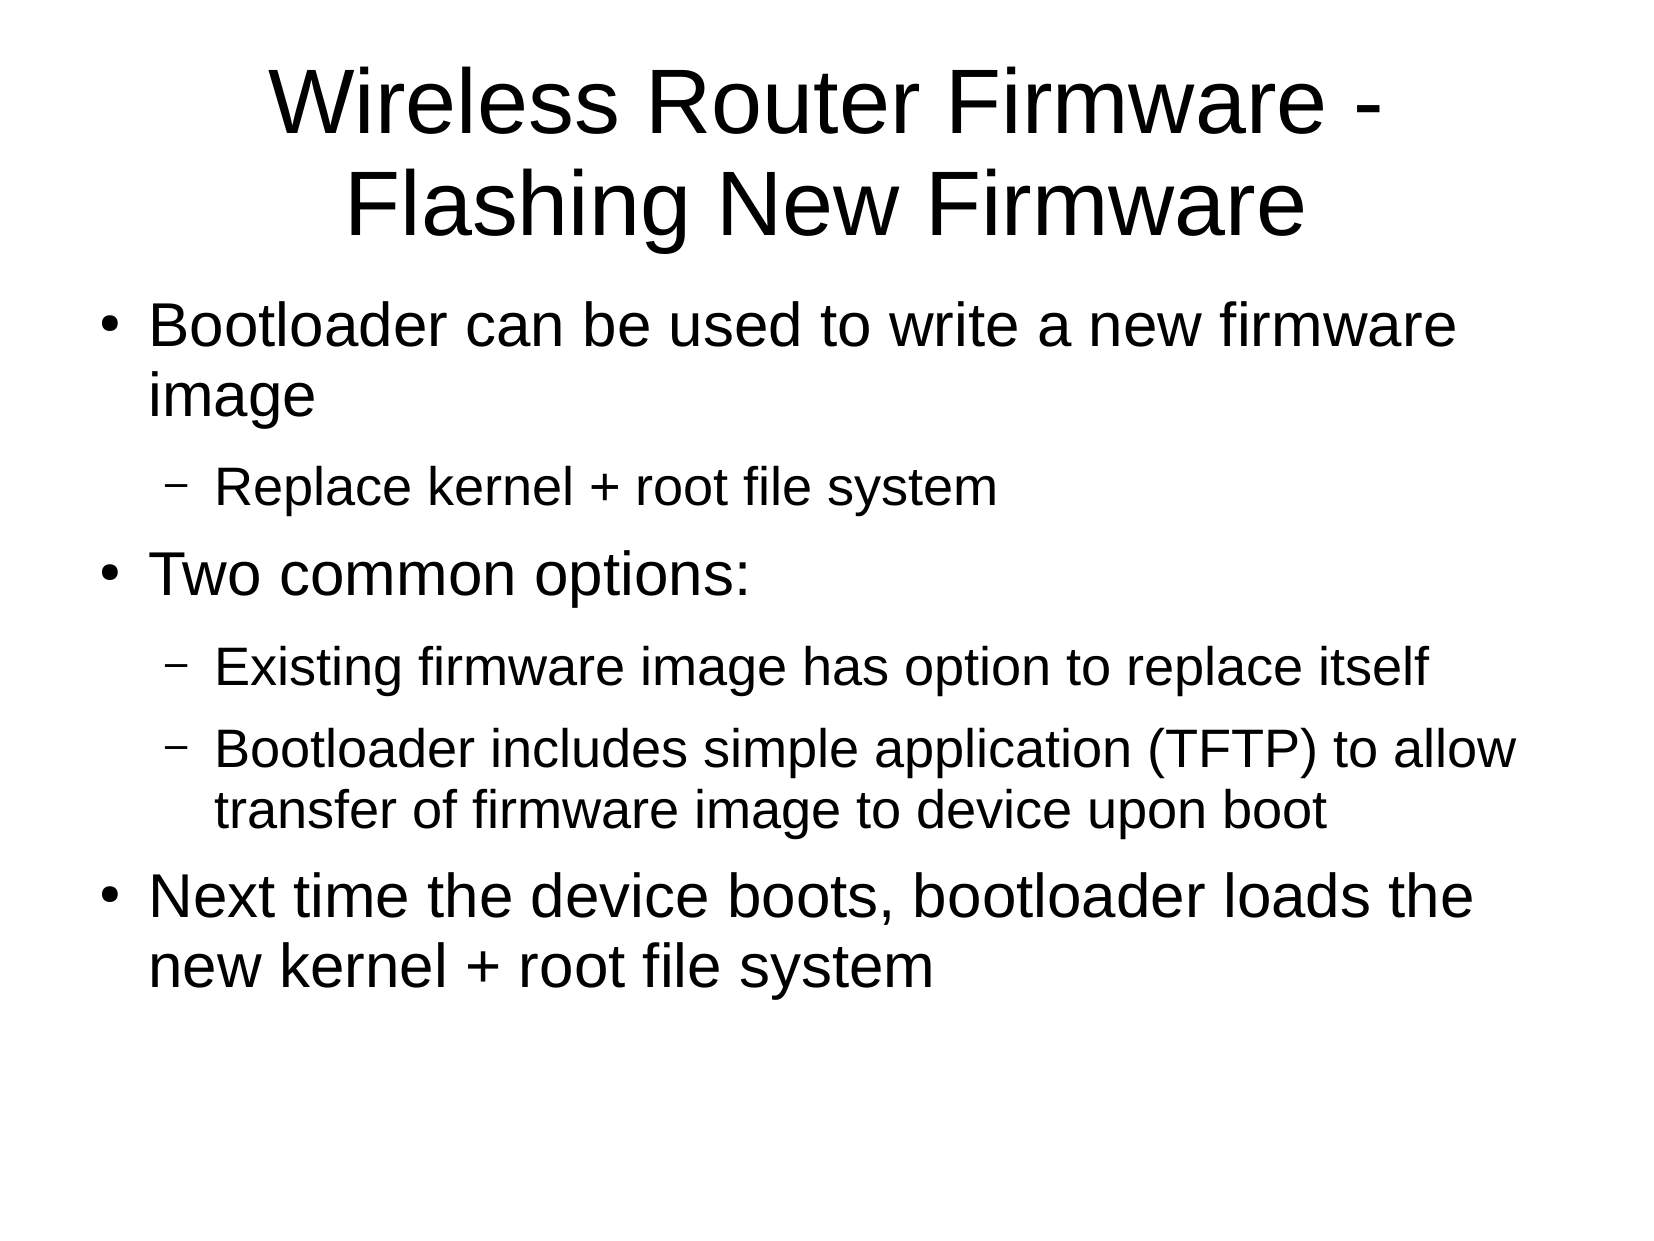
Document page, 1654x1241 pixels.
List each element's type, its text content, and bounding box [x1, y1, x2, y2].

title Wireless Router Firmware - Flashing New Firmware [82, 49, 1571, 257]
list Bootloader can be used to write a new firmware image Replace kernel + root file system Two common options: Existing firmware image has option to replace itself Bootloader includes simple application (TFTP) to allow transfer of firmware image to device upon boot Next time the device boots, bootloader loads the new kernel + root file system [82, 290, 1571, 1010]
